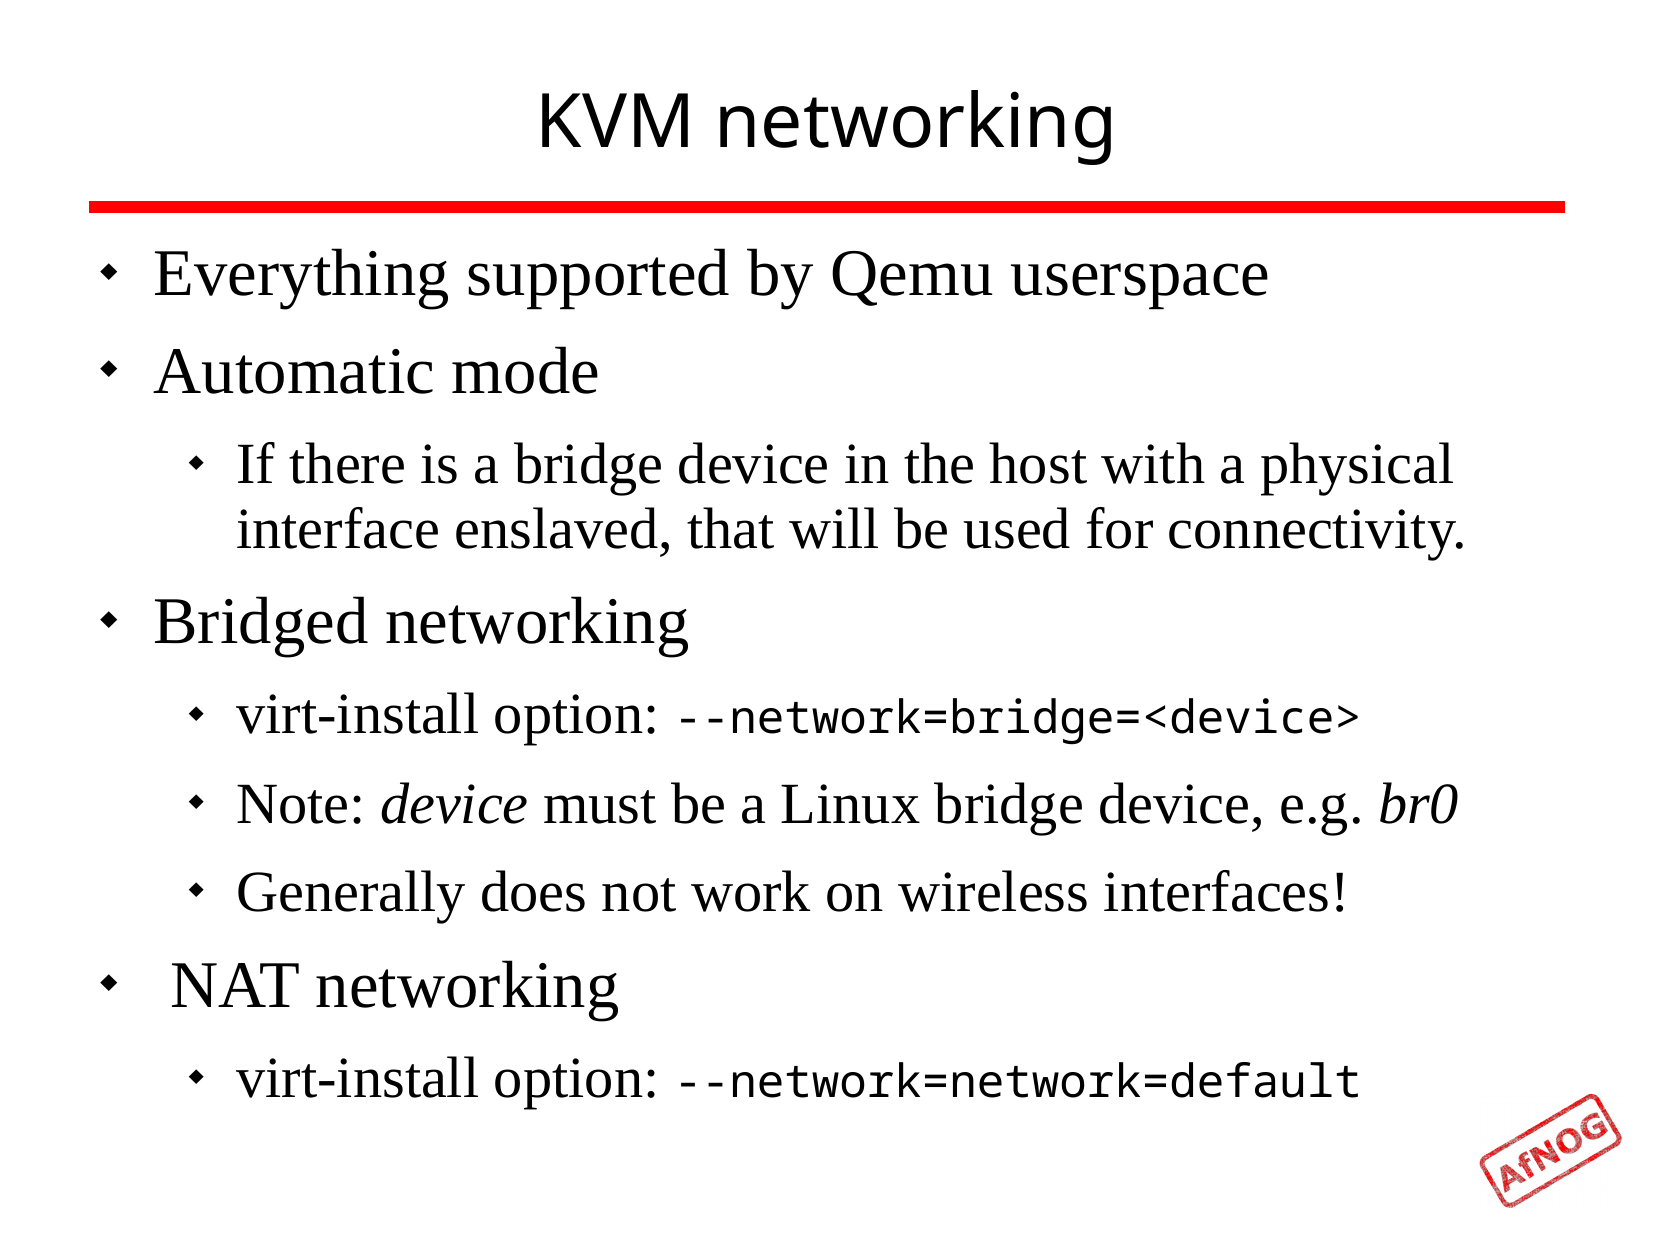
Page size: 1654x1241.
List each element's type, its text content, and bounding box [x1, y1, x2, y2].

title KVM networking [82, 29, 1571, 207]
list Everything supported by Qemu userspace Automatic mode If there is a bridge device in the host with a physical interface enslaved, that will be used for connectivity. Bridged networking virt-install option: --network=bridge=<device> Note: device must be a Linux bridge device, e.g. br0 Generally does not work on wireless interfaces! NAT networking virt-install option: --network=network=default [82, 236, 1571, 1109]
picture [1476, 1090, 1625, 1211]
